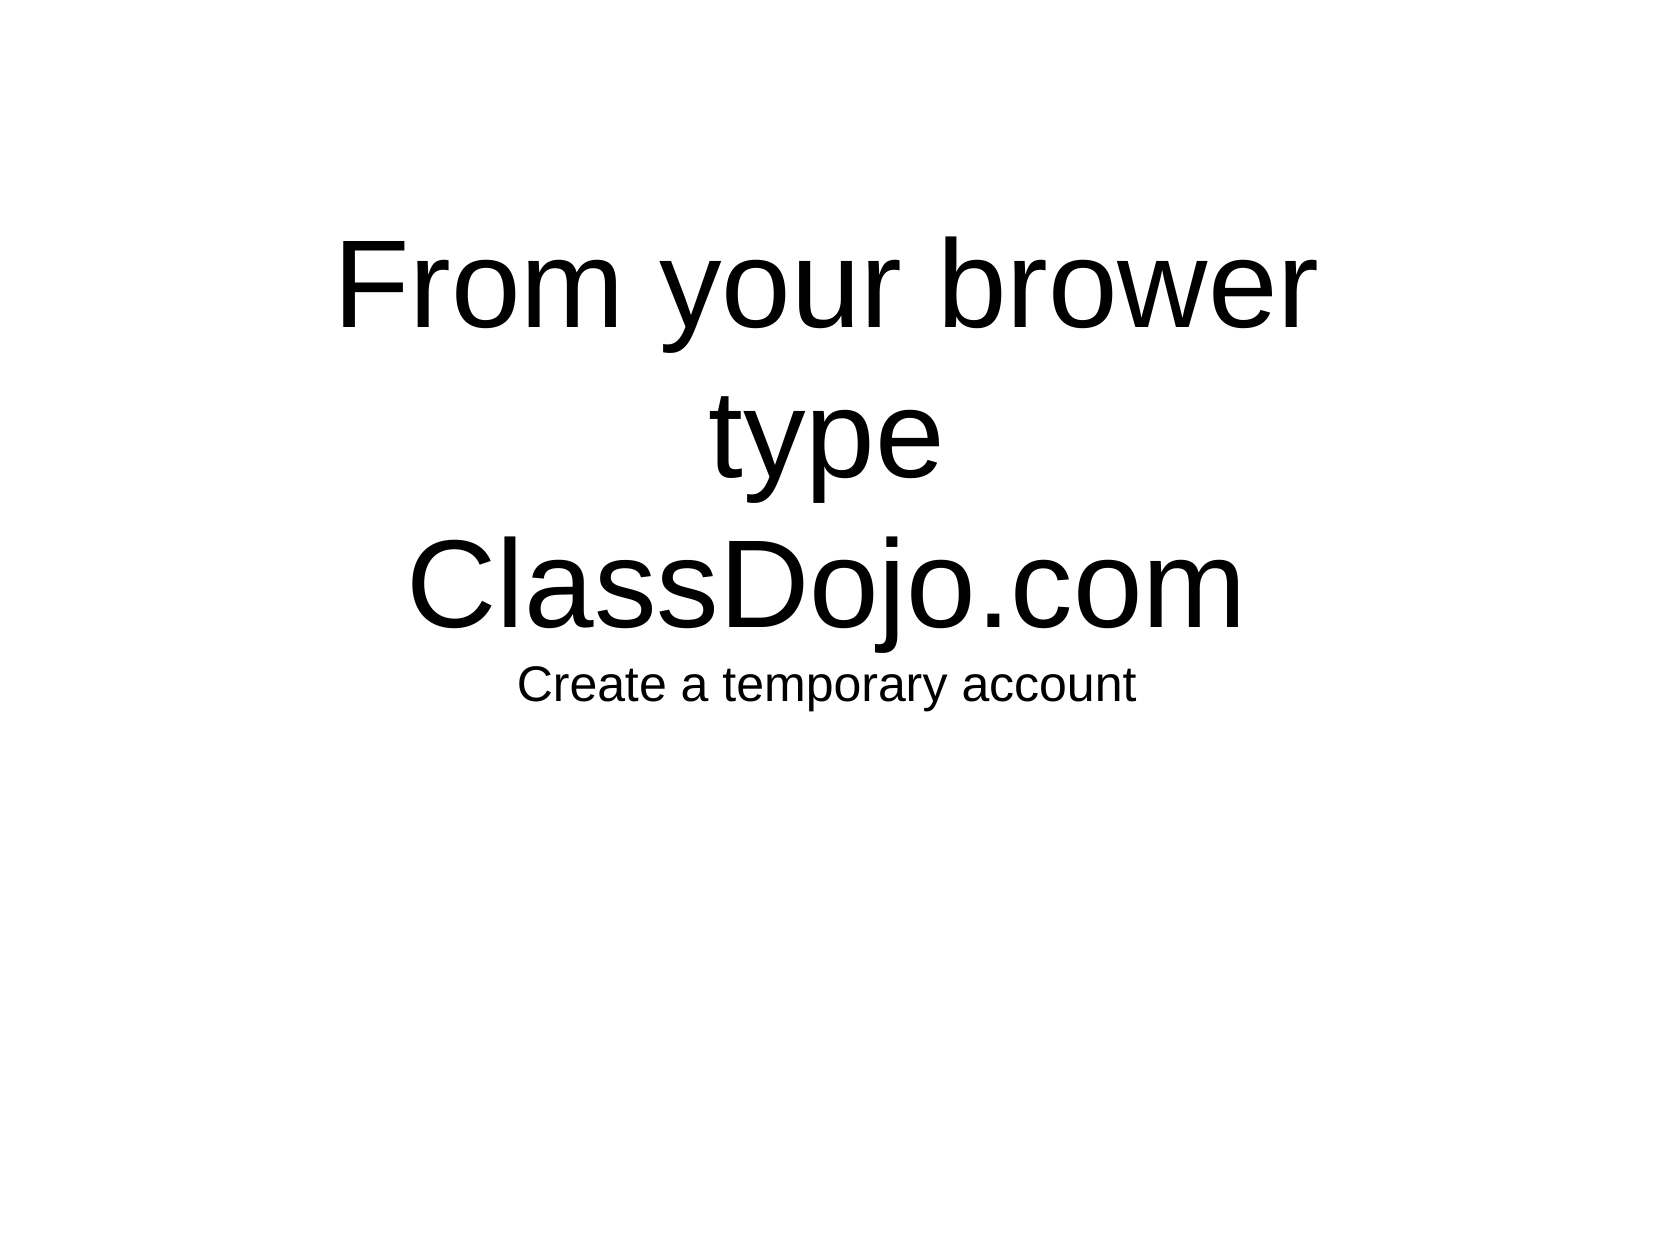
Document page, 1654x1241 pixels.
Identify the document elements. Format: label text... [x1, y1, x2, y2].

title From your brower type ClassDojo.com [206, 202, 1447, 635]
subtitle Create a temporary account [206, 651, 1447, 951]
